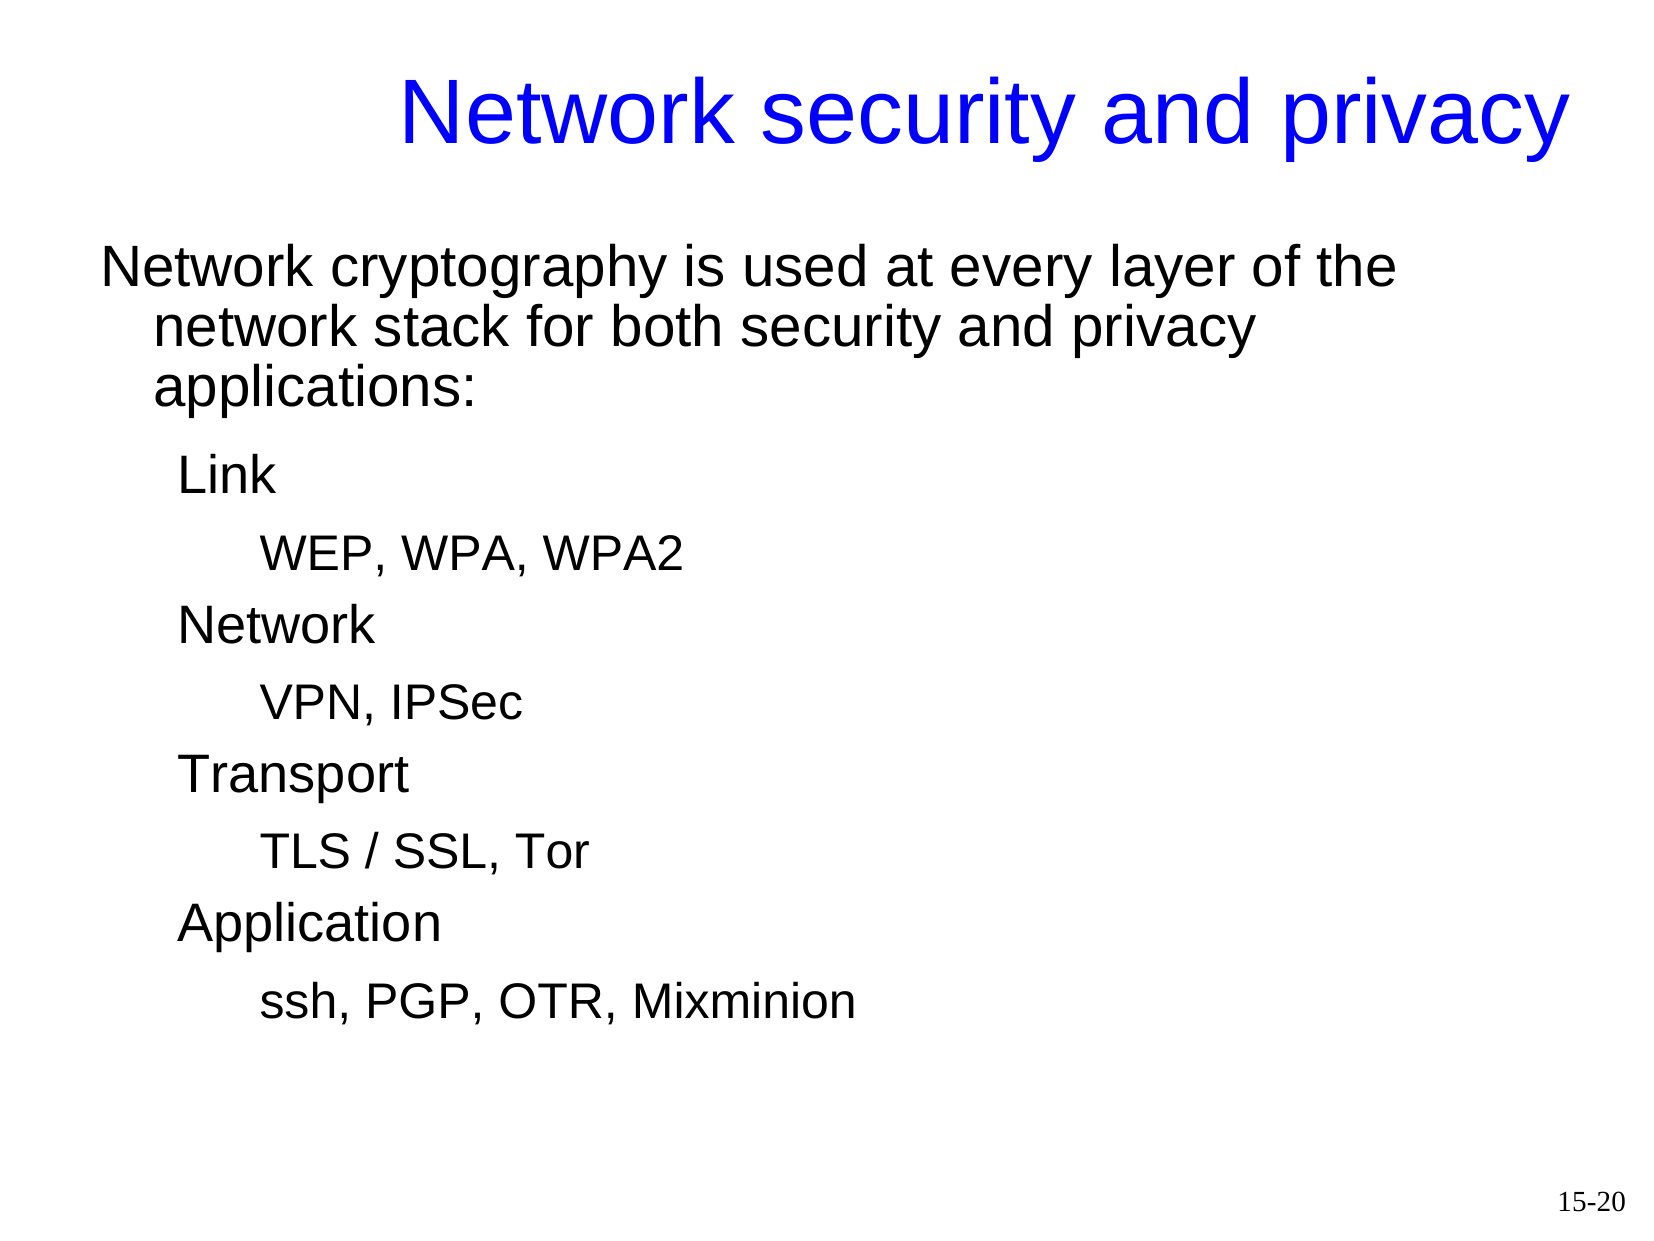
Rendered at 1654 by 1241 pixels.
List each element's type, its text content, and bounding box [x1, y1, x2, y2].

title Network security and privacy [84, 18, 1573, 211]
list Network cryptography is used at every layer of the network stack for both security and privacy applications: Link WEP, WPA, WPA2 Network VPN, IPSec Transport TLS / SSL, Tor Application ssh, PGP, OTR, Mixminion [82, 237, 1571, 1156]
